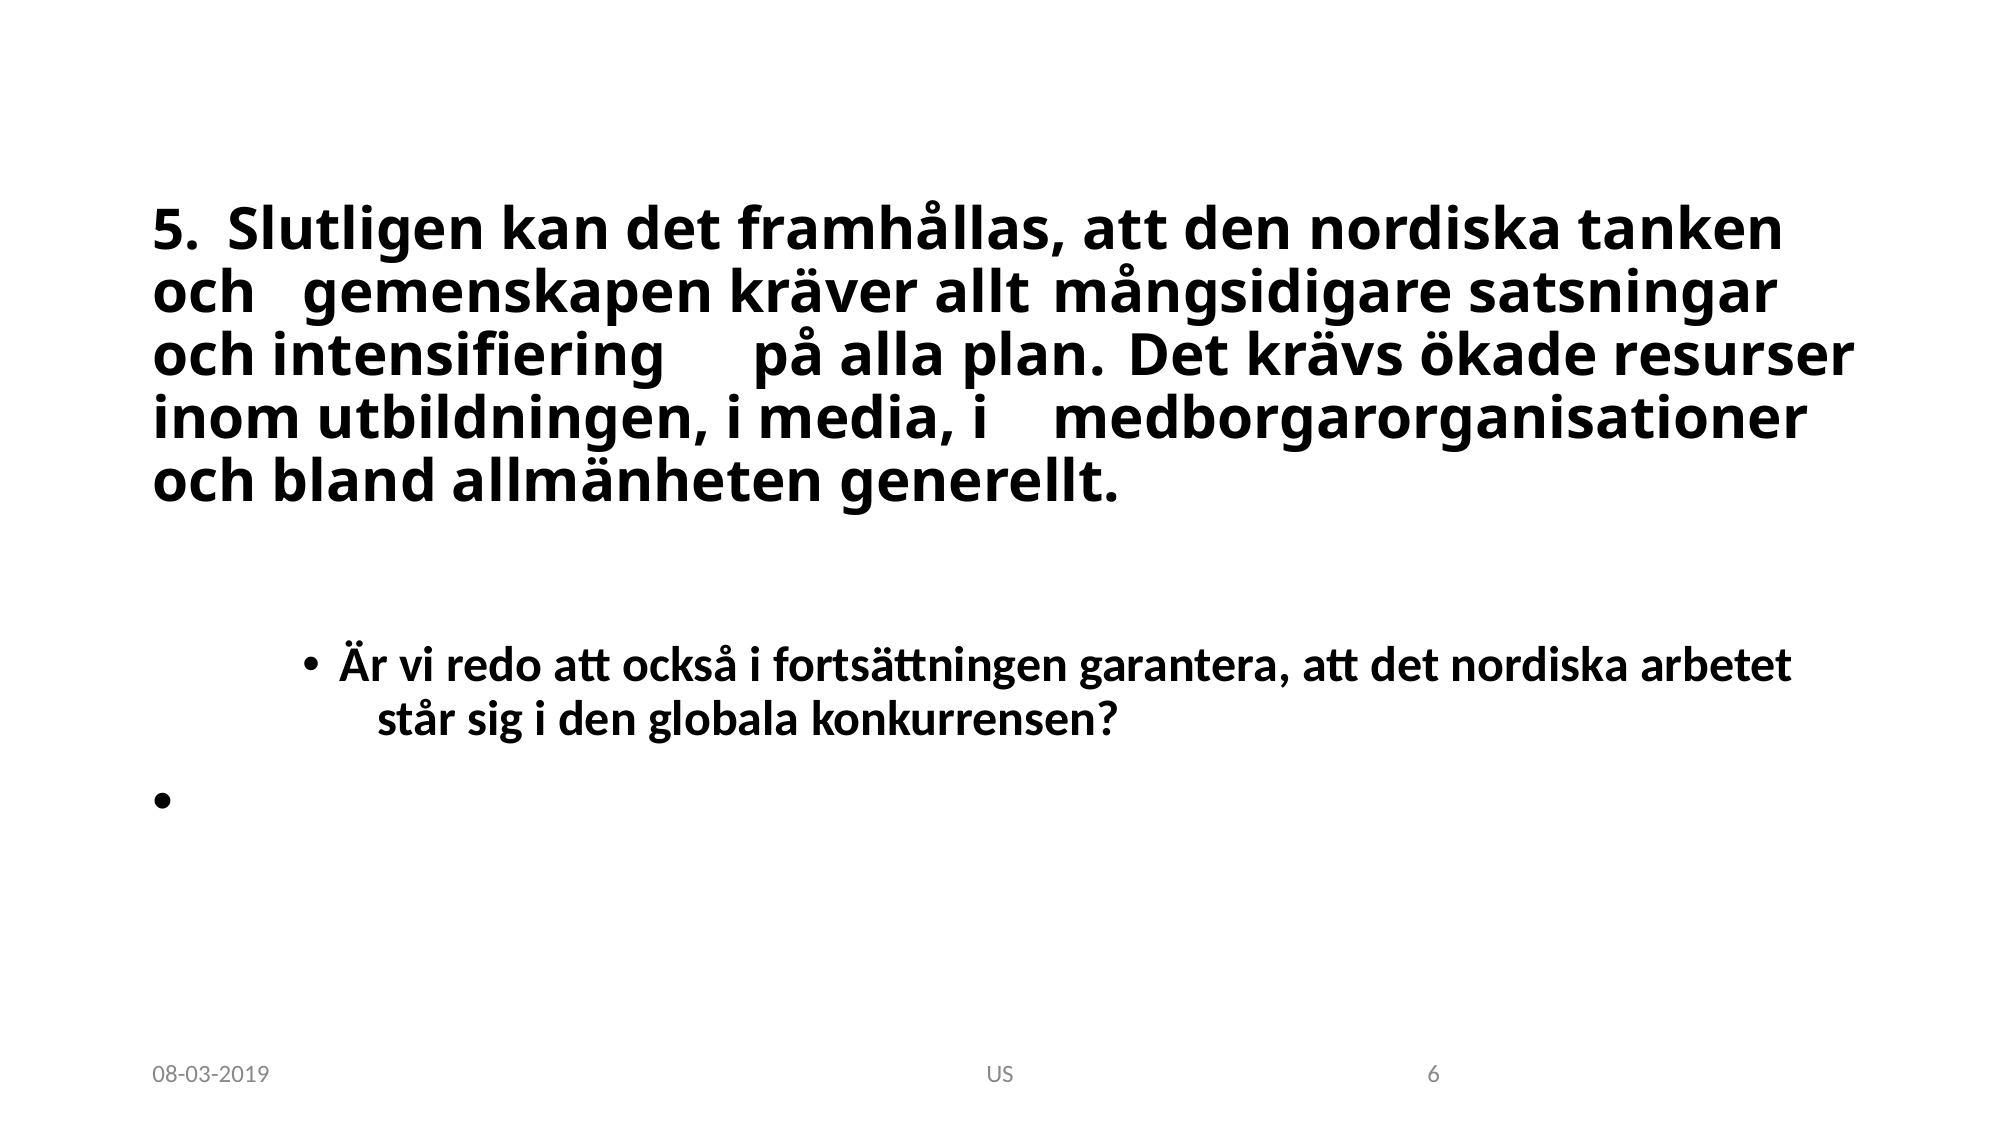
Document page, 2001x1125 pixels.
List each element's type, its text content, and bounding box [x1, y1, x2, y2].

title 5. Slutligen kan det framhållas, att den nordiska tanken och gemenskapen kräver allt mångsidigare satsningar och intensifiering på alla plan. Det krävs ökade resurser inom utbildningen, i media, i medborgarorganisationer och bland allmänheten generellt. [137, 0, 1896, 846]
text_box 08-03-2019 [137, 1042, 588, 1103]
text_box [1412, 1042, 1863, 1103]
text_box US [662, 1042, 1338, 1103]
list Är vi redo att också i fortsättningen garantera, att det nordiska arbetet står sig i den globala konkurrensen? [137, 631, 1863, 1014]
